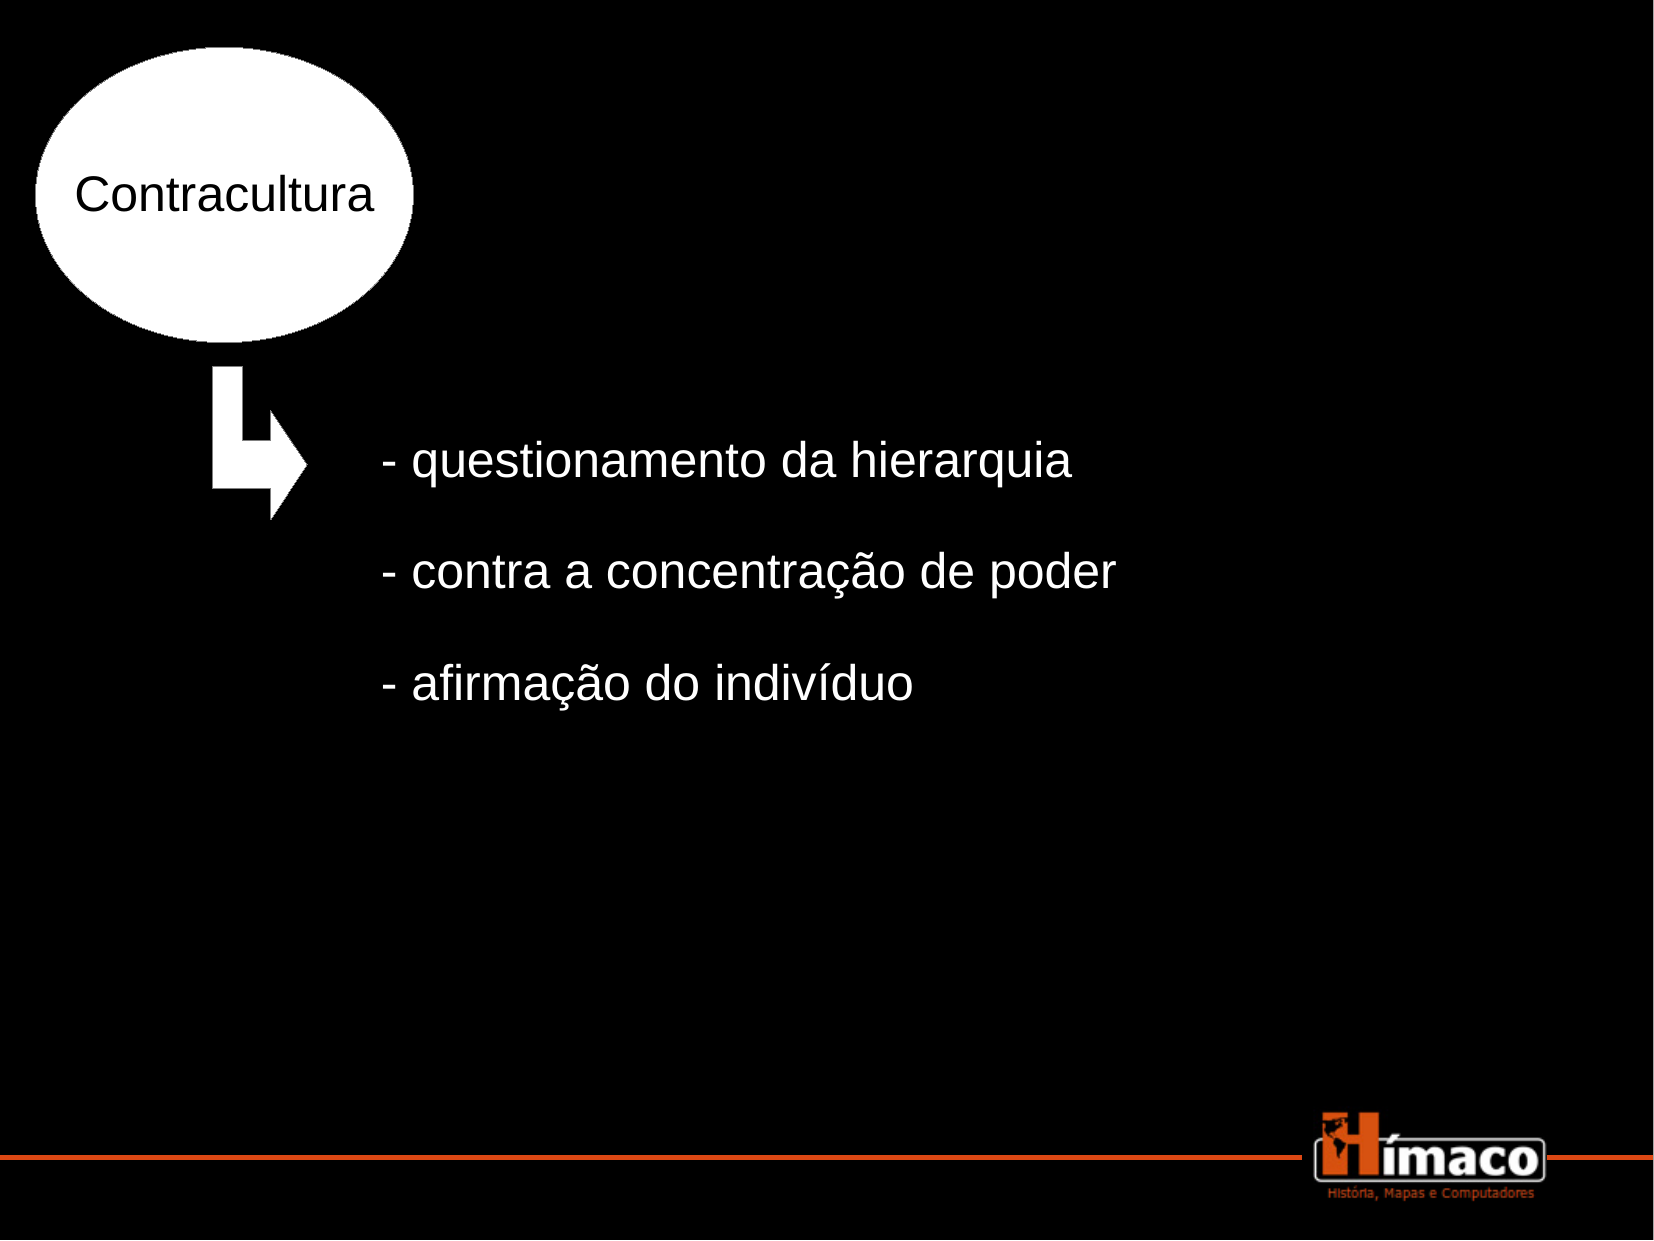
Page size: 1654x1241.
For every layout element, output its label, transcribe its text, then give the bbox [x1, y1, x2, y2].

text_box - questionamento da hierarquia - contra a concentração de poder - afirmação do indivíduo [366, 425, 1418, 775]
picture [1301, 1075, 1559, 1217]
text_box [212, 366, 308, 520]
text_box Contracultura [35, 47, 414, 343]
